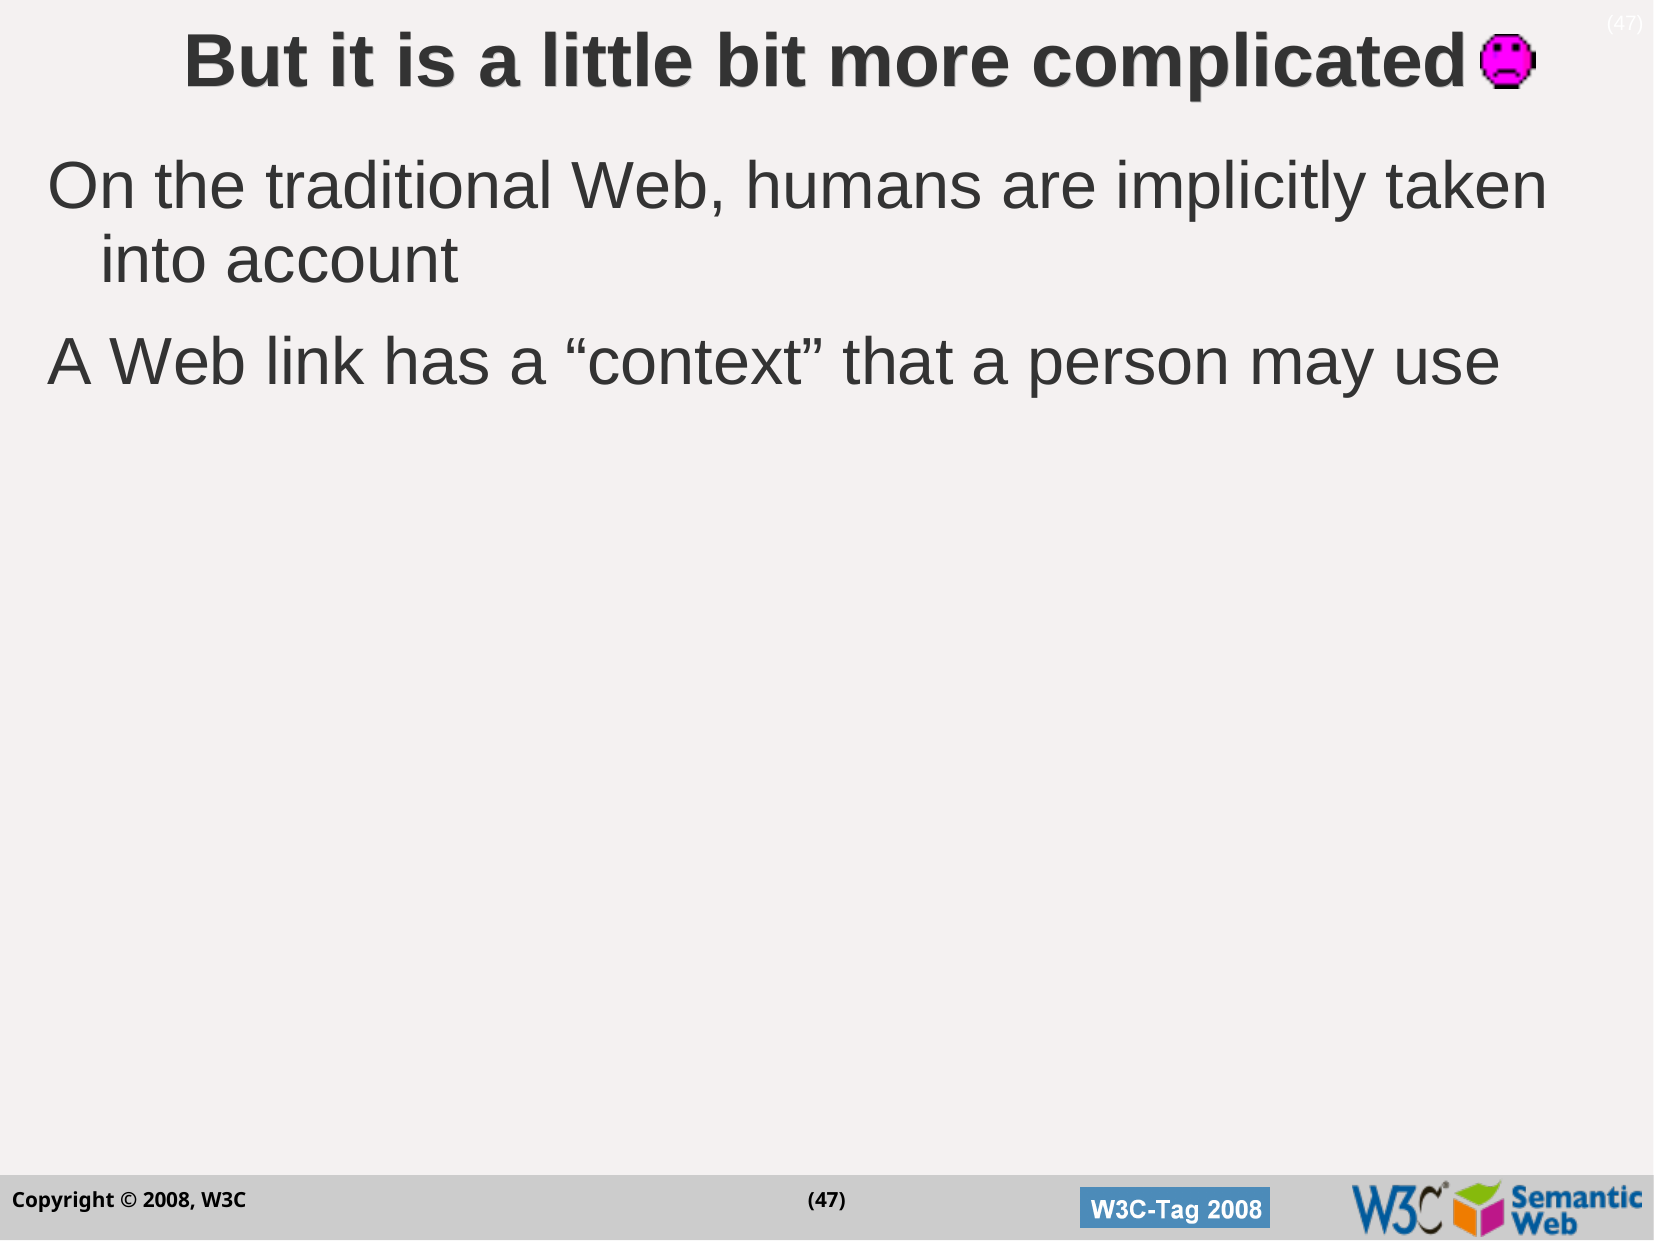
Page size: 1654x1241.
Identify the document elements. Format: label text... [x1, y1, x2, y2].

picture [1480, 34, 1536, 89]
title But it is a little bit more complicated [0, 0, 1654, 119]
list On the traditional Web, humans are implicitly taken into account A Web link has a “context” that a person may use [29, 147, 1624, 1134]
picture [1080, 1187, 1270, 1228]
picture [1352, 1178, 1642, 1237]
